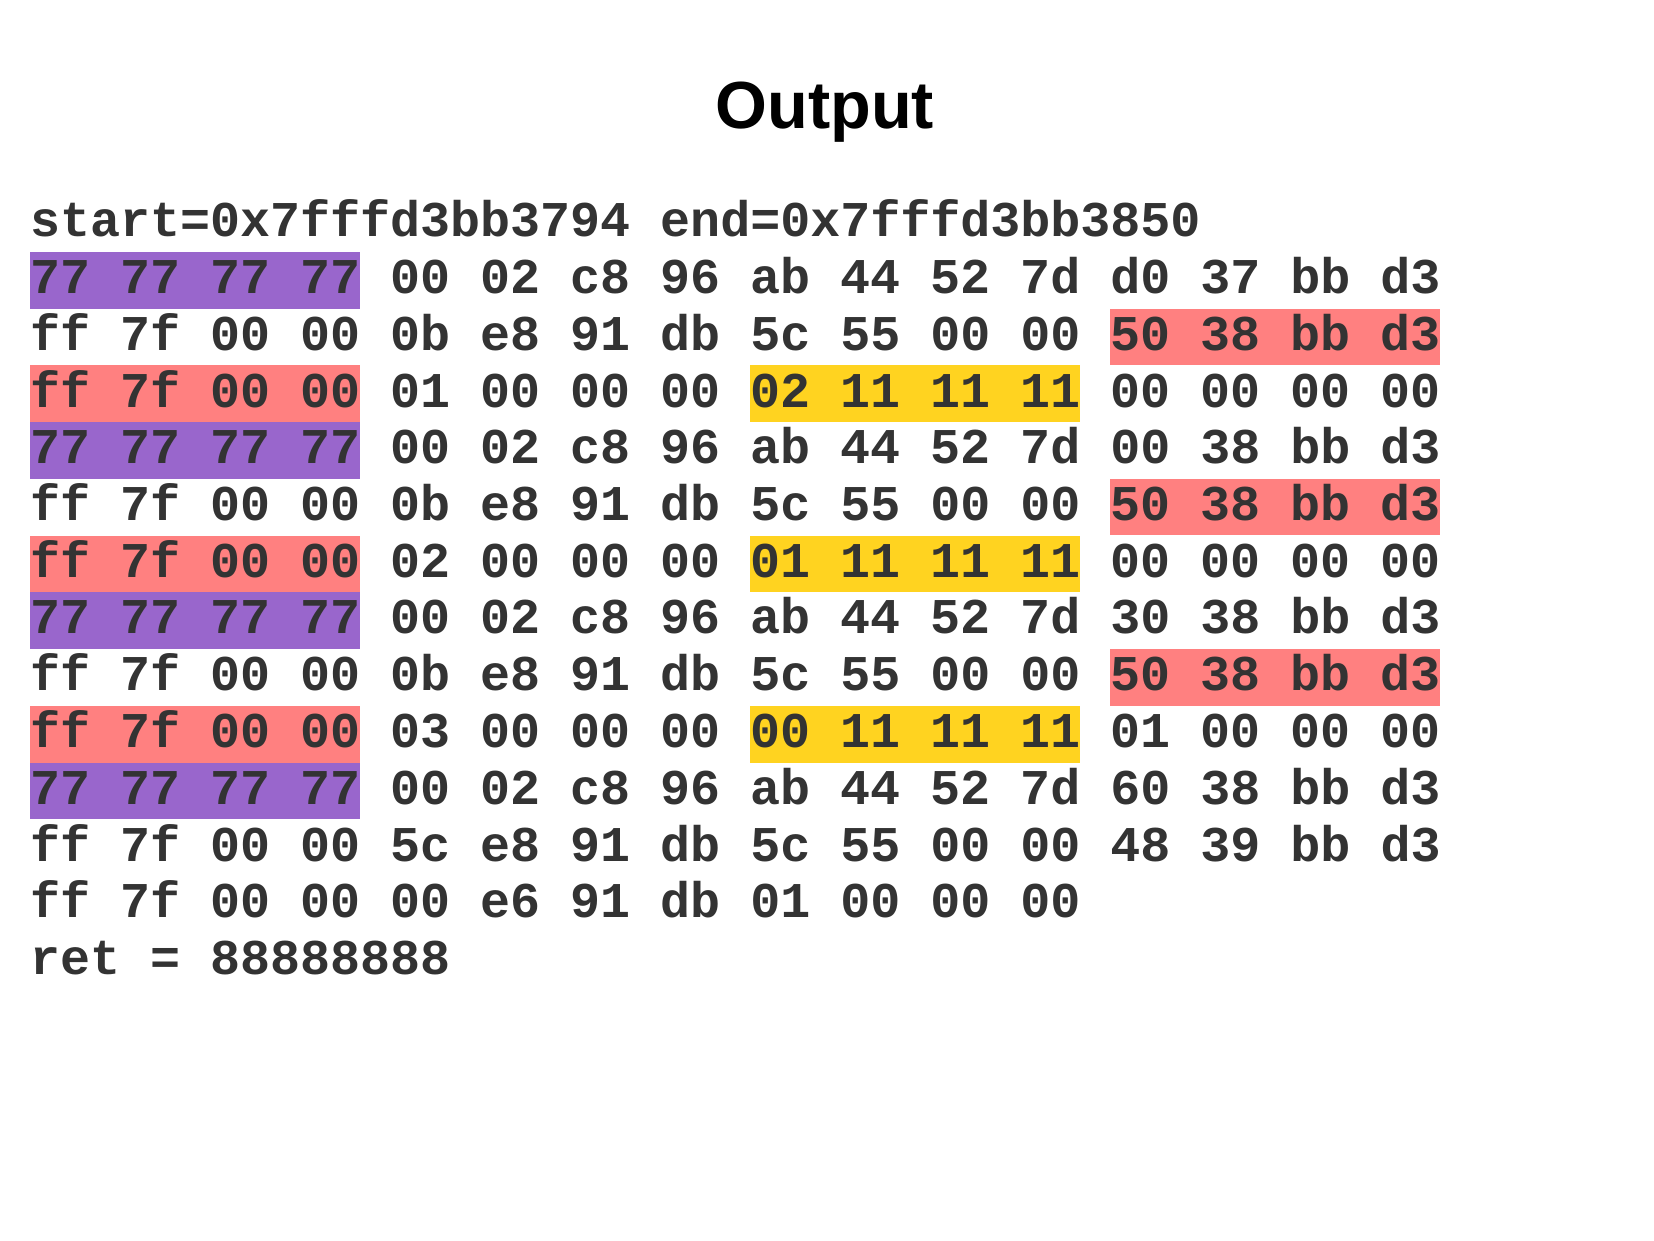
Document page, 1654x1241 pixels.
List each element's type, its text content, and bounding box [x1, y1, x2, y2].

title Output [30, 30, 1621, 181]
list start=0x7fffd3bb3794 end=0x7fffd3bb3850 77 77 77 77 00 02 c8 96 ab 44 52 7d d0 37 bb d3 ff 7f 00 00 0b e8 91 db 5c 55 00 00 50 38 bb d3 ff 7f 00 00 01 00 00 00 02 11 11 11 00 00 00 00 77 77 77 77 00 02 c8 96 ab 44 52 7d 00 38 bb d3 ff 7f 00 00 0b e8 91 db 5c 55 00 00 50 38 bb d3 ff 7f 00 00 02 00 00 00 01 11 11 11 00 00 00 00 77 77 77 77 00 02 c8 96 ab 44 52 7d 30 38 bb d3 ff 7f 00 00 0b e8 91 db 5c 55 00 00 50 38 bb d3 ff 7f 00 00 03 00 00 00 00 11 11 11 01 00 00 00 77 77 77 77 00 02 c8 96 ab 44 52 7d 60 38 bb d3 ff 7f 00 00 5c e8 91 db 5c 55 00 00 48 39 bb d3 ff 7f 00 00 00 e6 91 db 01 00 00 00 ret = 88888888 [30, 195, 1621, 1216]
